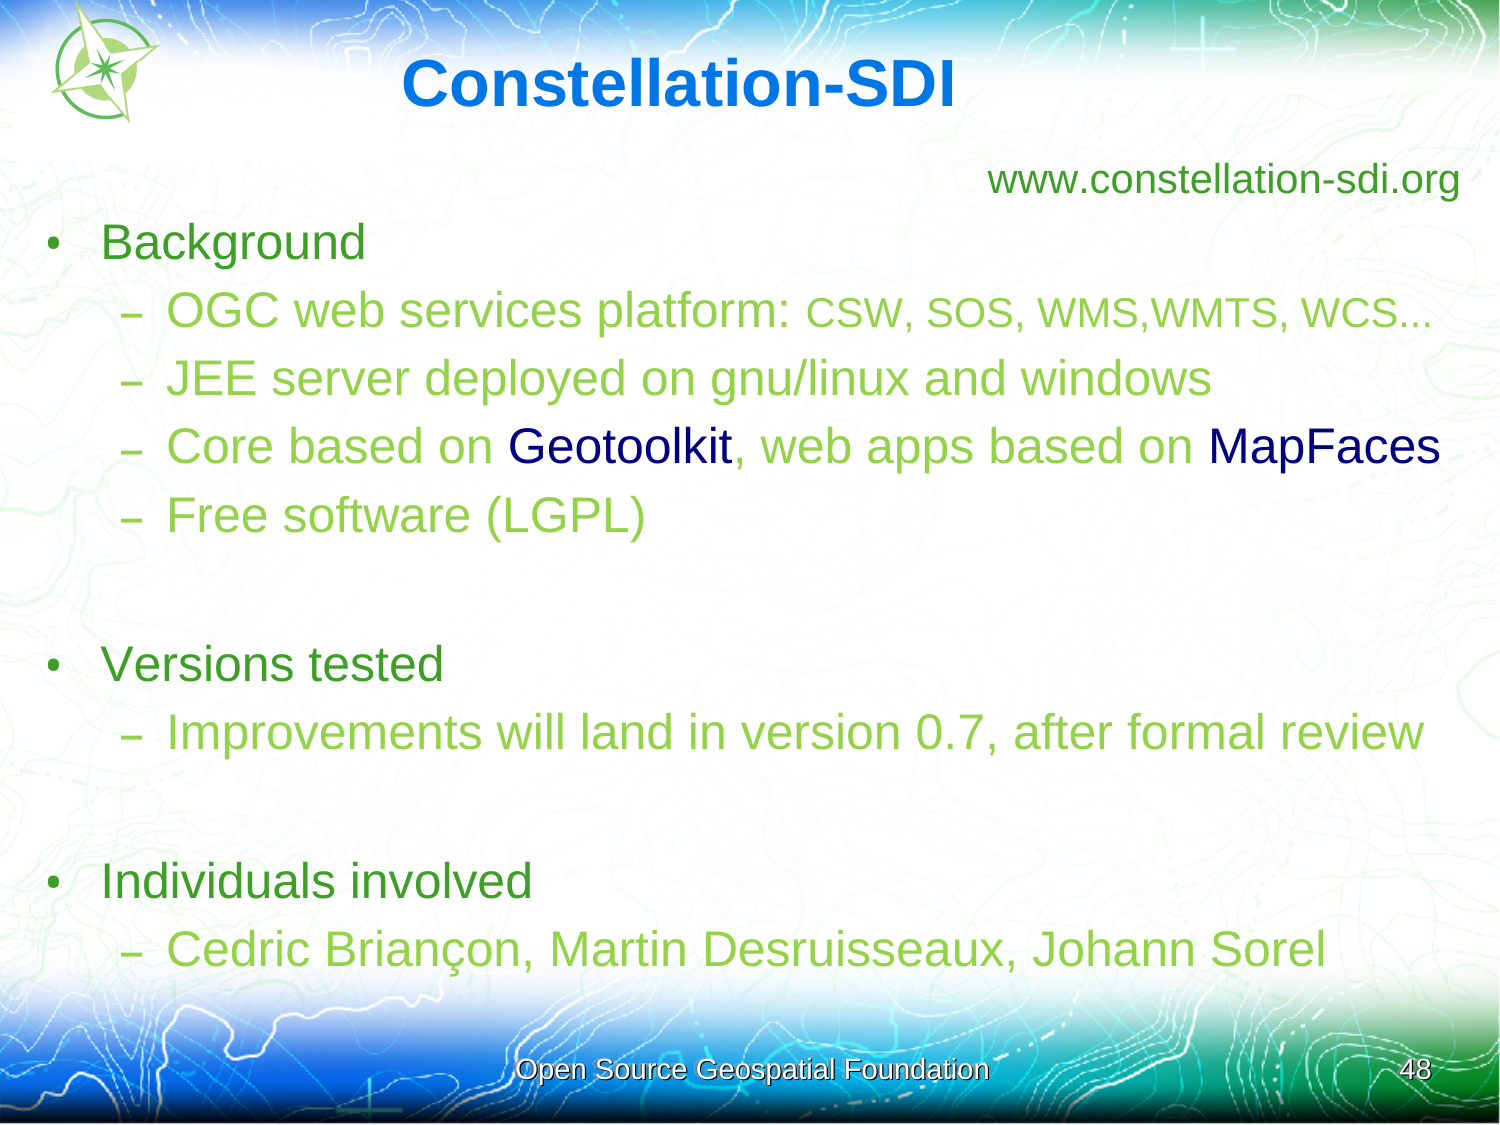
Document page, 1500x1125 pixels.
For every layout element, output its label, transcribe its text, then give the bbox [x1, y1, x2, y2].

list www.constellation-sdi.org Background OGC web services platform: CSW, SOS, WMS,WMTS, WCS... JEE server deployed on gnu/linux and windows Core based on Geotoolkit, web apps based on MapFaces Free software (LGPL) Versions tested Improvements will land in version 0.7, after formal review Individuals involved Cedric Briançon, Martin Desruisseaux, Johann Sorel [29, 147, 1477, 1034]
picture [0, 0, 1500, 1125]
title Constellation-SDI [177, 33, 1182, 134]
